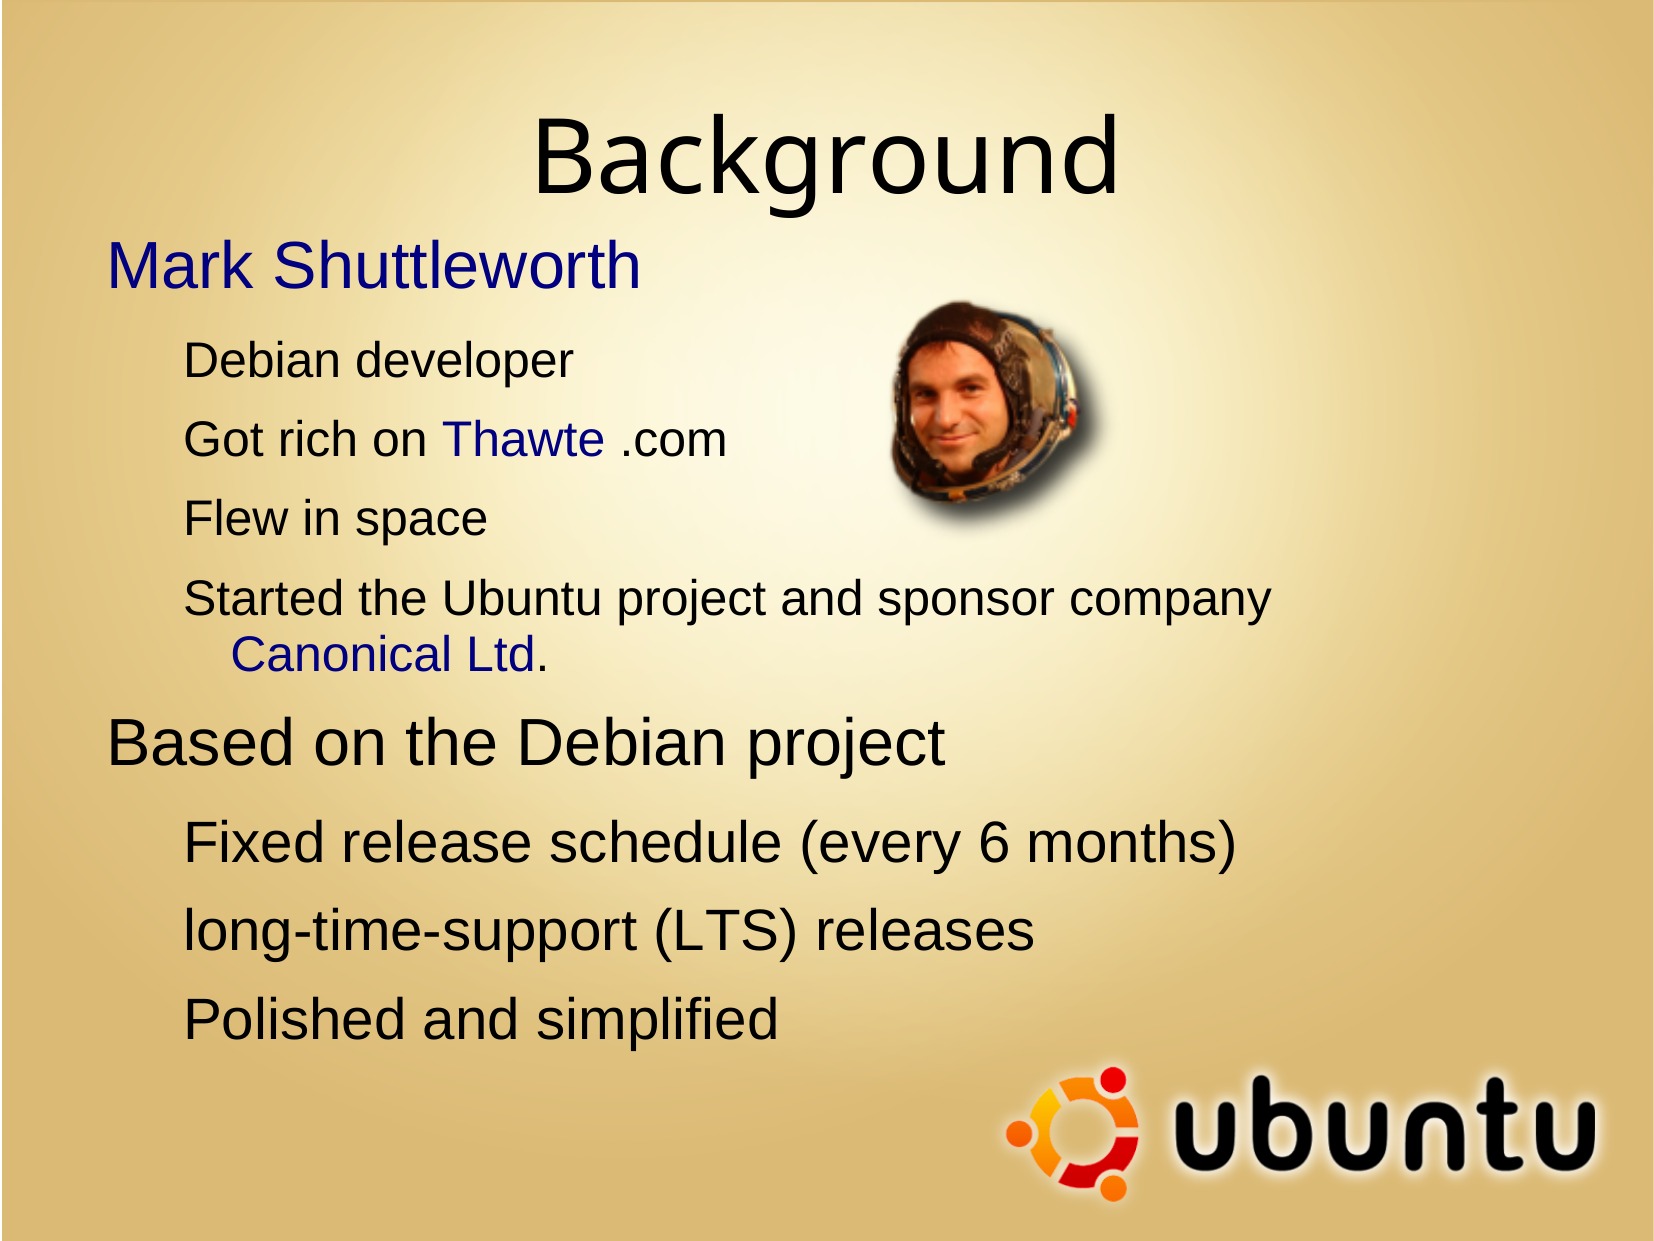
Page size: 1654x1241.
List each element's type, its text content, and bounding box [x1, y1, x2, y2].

list Mark Shuttleworth Debian developer Got rich on Thawte .com Flew in space Started the Ubuntu project and sponsor company Canonical Ltd. Based on the Debian project Fixed release schedule (every 6 months) long-time-support (LTS) releases Polished and simplified [88, 227, 1577, 1123]
picture [2, 0, 1654, 1241]
title Background [82, 49, 1571, 257]
